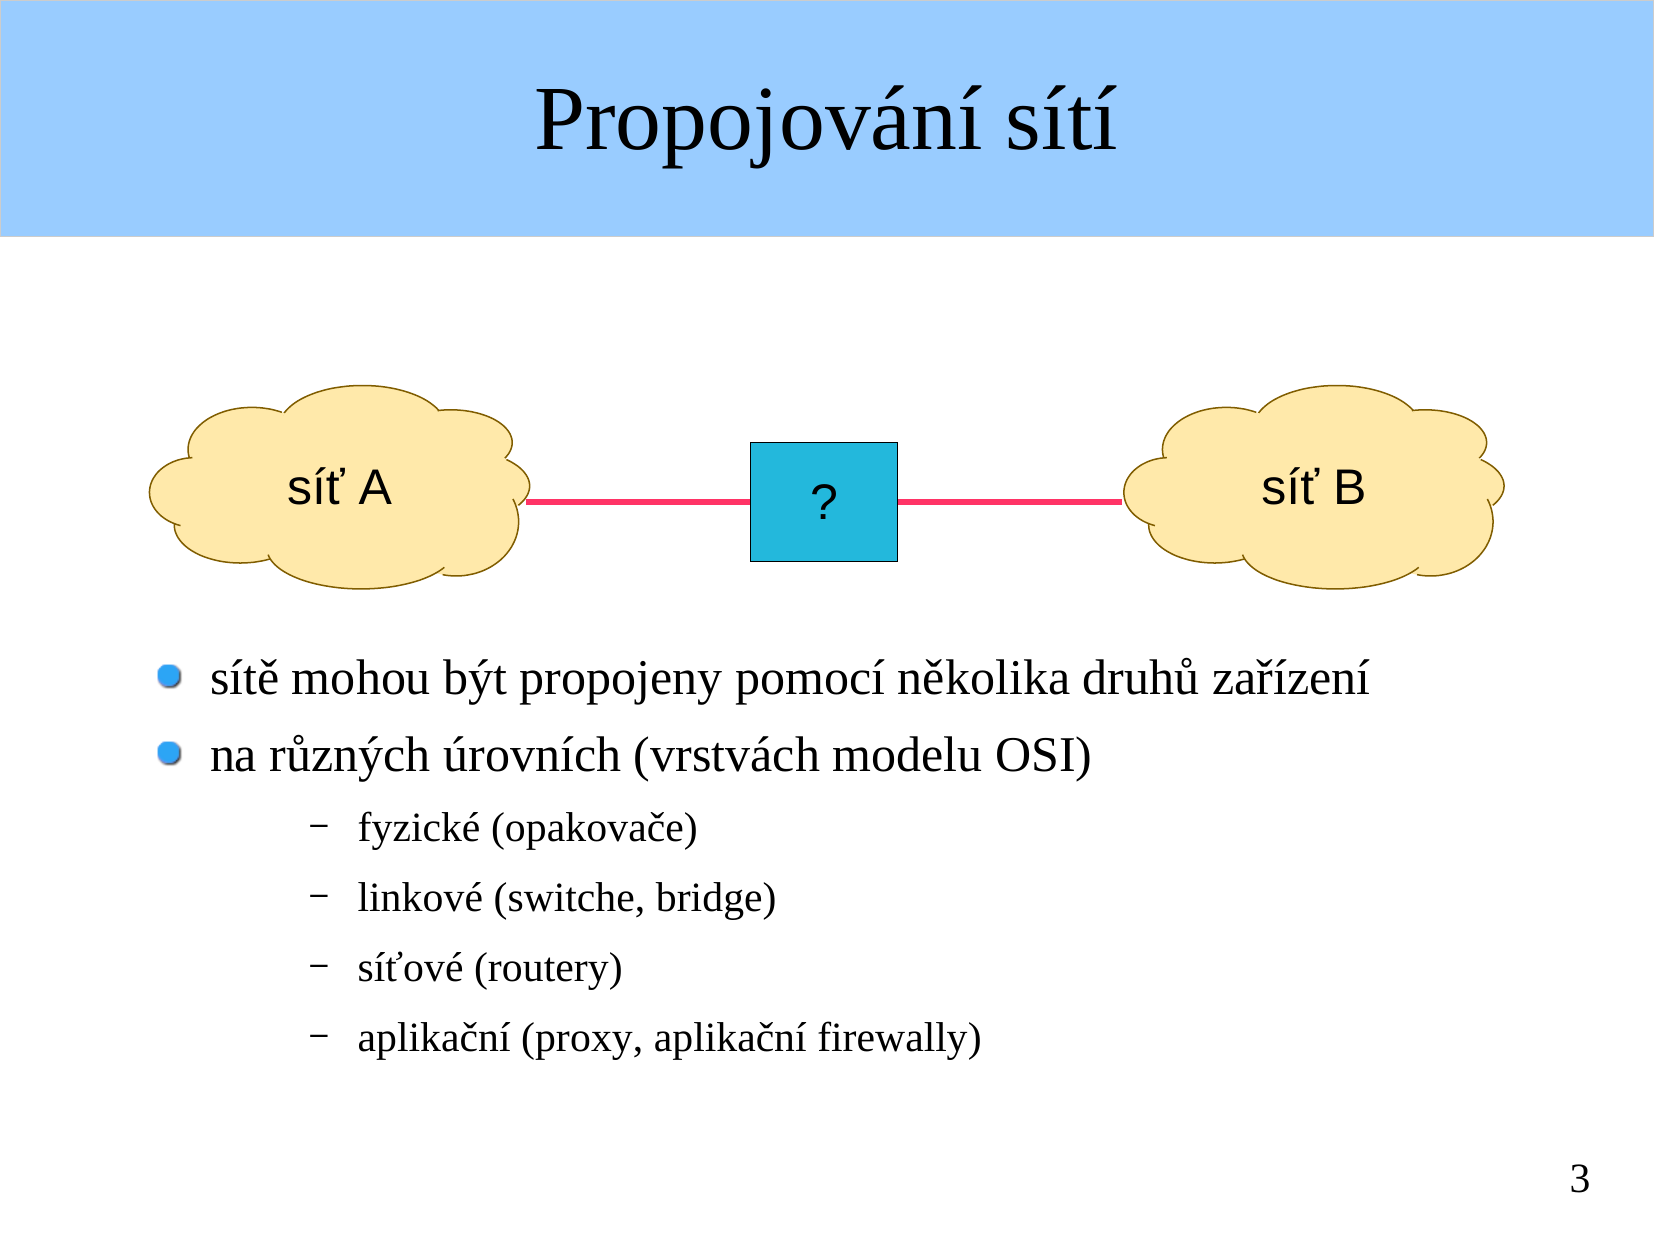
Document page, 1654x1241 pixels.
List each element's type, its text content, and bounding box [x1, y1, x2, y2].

list sítě mohou být propojeny pomocí několika druhů zařízení na různých úrovních (vrstvách modelu OSI) fyzické (opakovače) linkové (switche, bridge) síťové (routery) aplikační (proxy, aplikační firewally) [121, 649, 1534, 1173]
title Propojování sítí [0, 0, 1654, 237]
picture [147, 383, 532, 591]
text_box ? [750, 442, 898, 562]
picture [1122, 383, 1506, 591]
